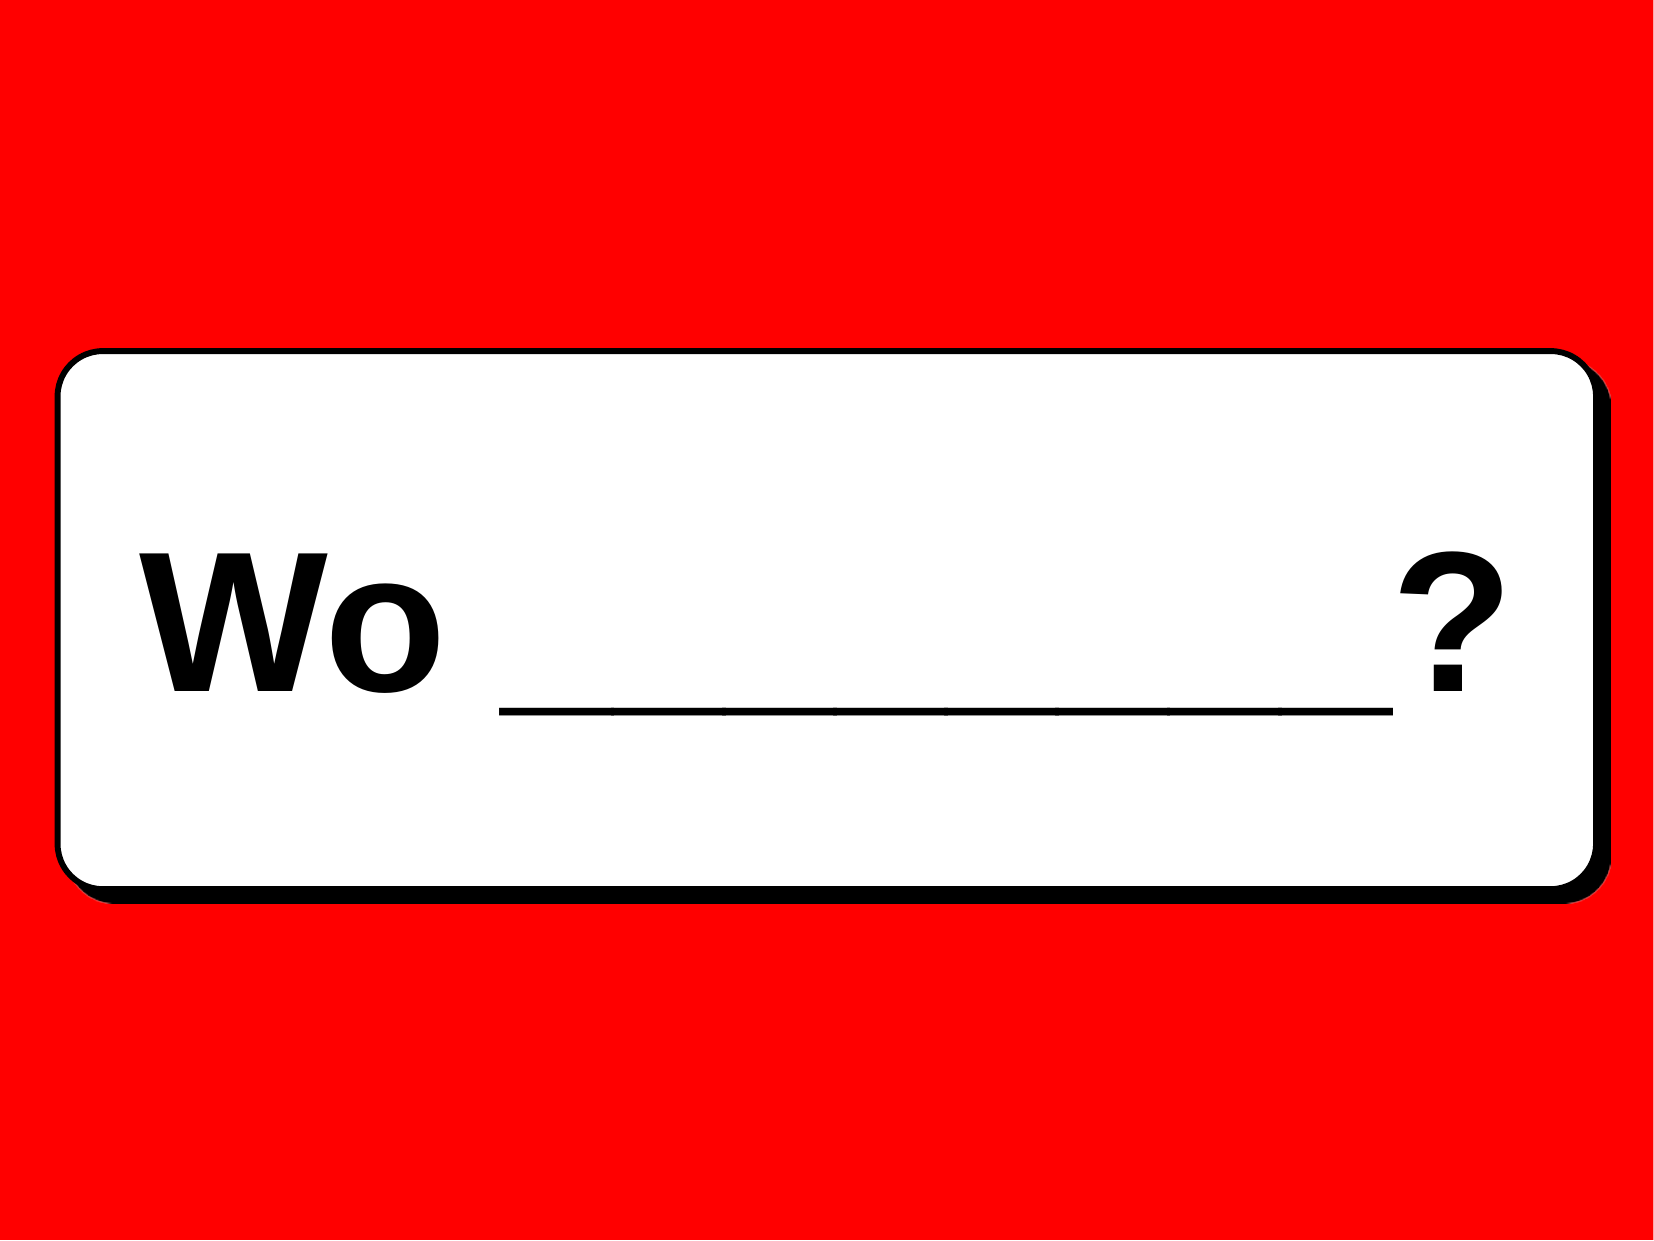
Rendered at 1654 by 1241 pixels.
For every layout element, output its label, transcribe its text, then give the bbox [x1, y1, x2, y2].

text_box Wo ________? [112, 502, 1542, 877]
text_box [57, 351, 1597, 890]
